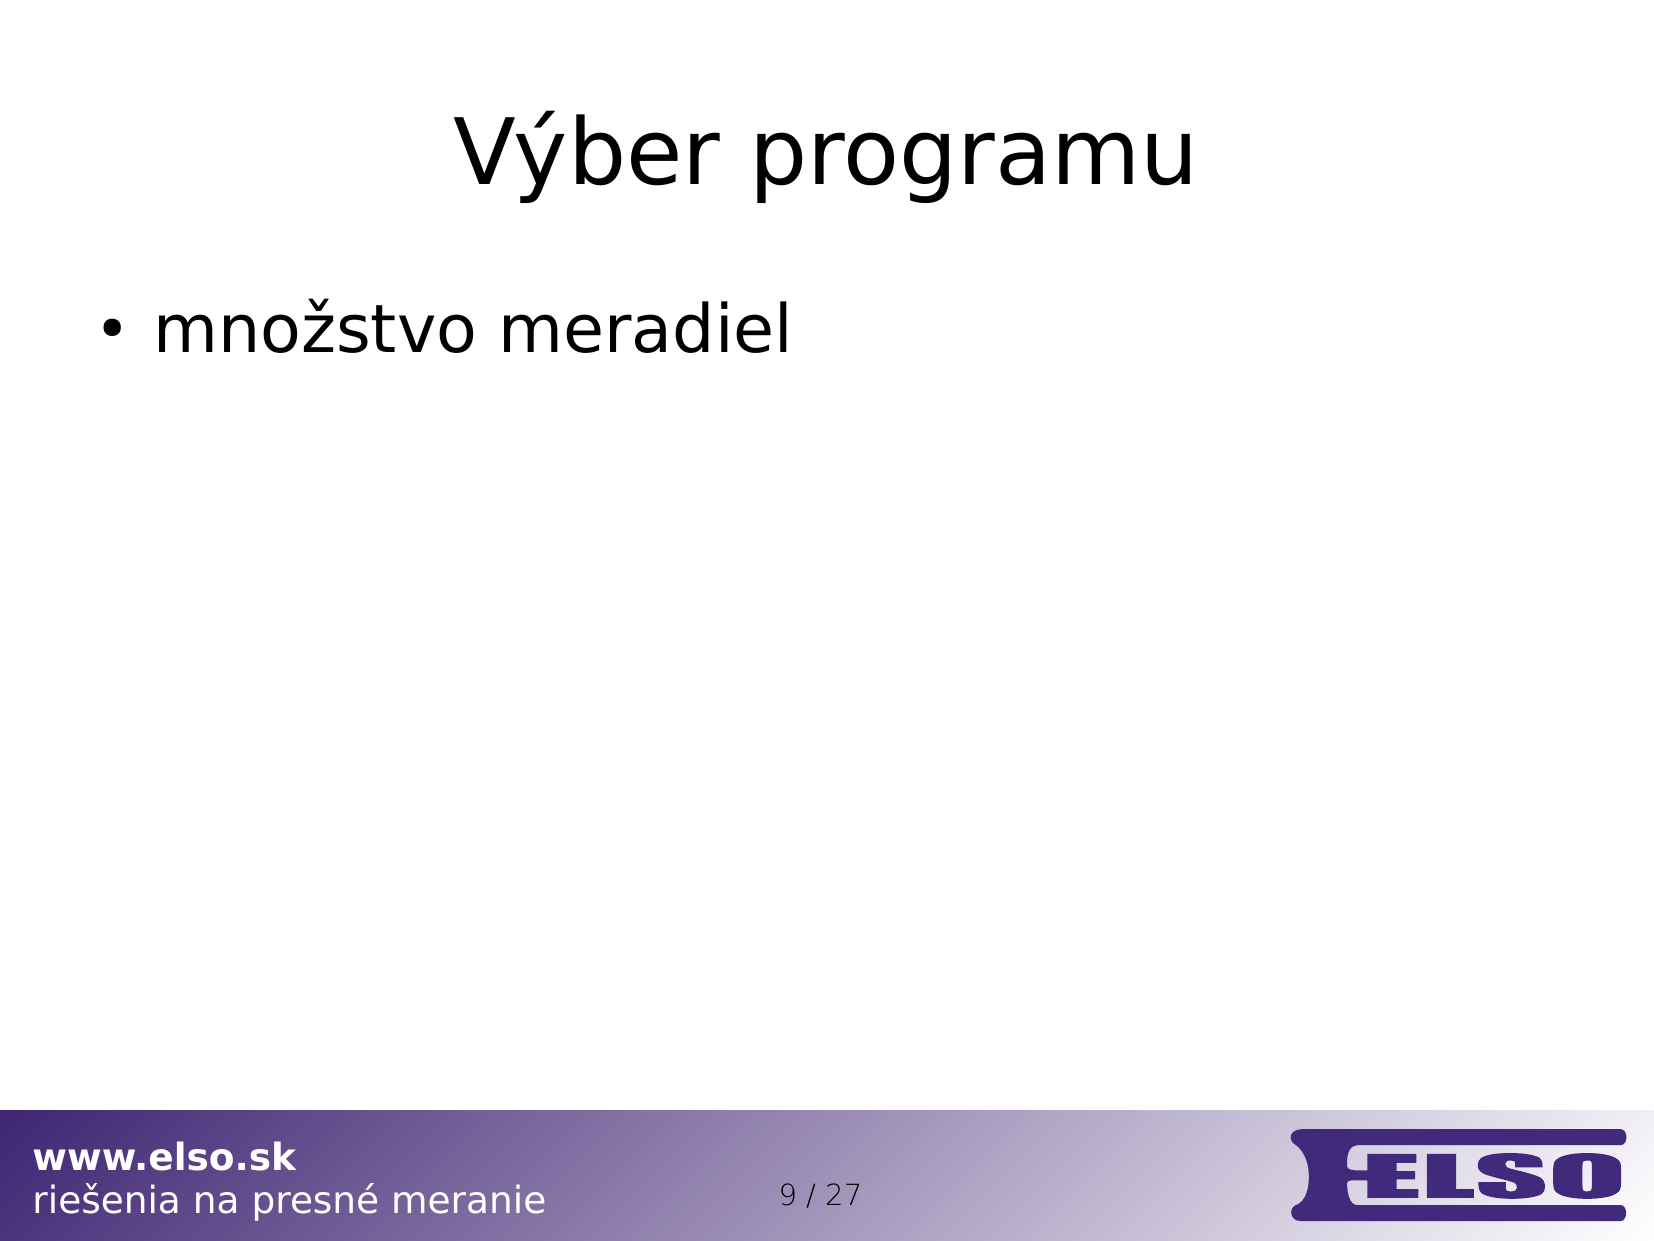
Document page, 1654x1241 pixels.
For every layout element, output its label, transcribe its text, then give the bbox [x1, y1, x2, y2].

list množstvo meradiel [82, 290, 1571, 1109]
title Výber programu [82, 49, 1571, 257]
